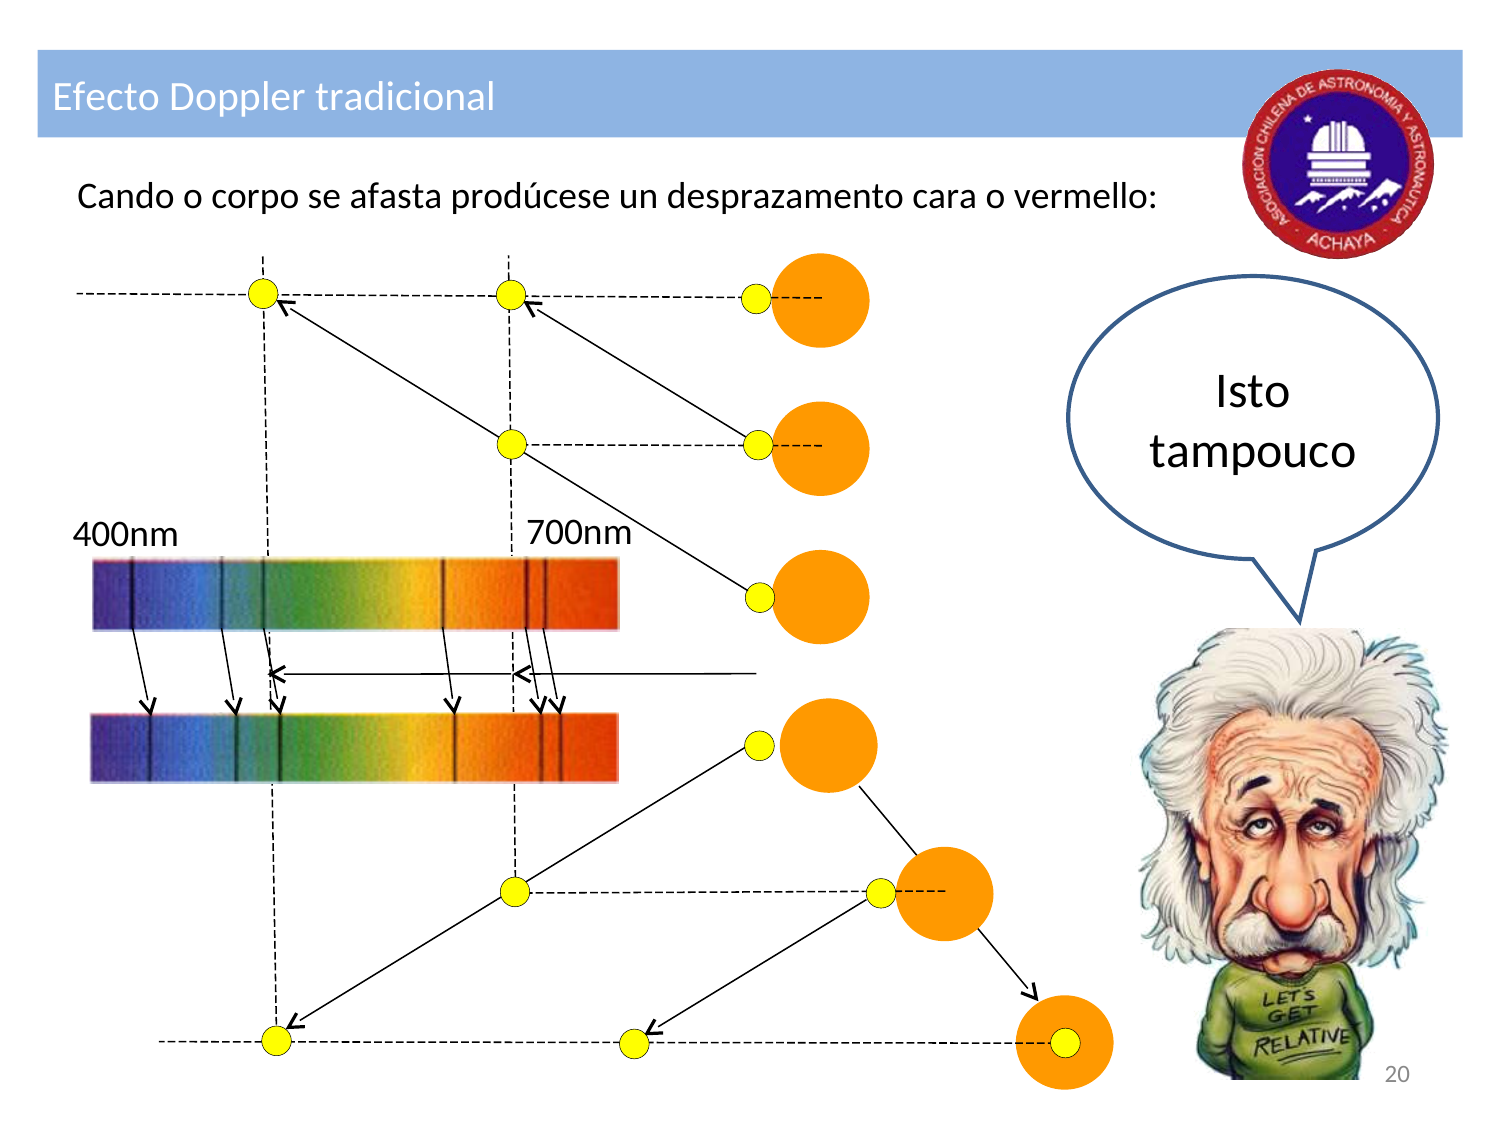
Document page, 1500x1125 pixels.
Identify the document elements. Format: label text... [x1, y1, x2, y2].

text_box [743, 403, 868, 494]
picture [1240, 67, 1436, 260]
text_box [261, 1025, 292, 1056]
text_box [497, 429, 527, 460]
text_box 400nm [57, 500, 195, 562]
text_box Isto tampouco [1068, 276, 1438, 621]
text_box [1017, 997, 1112, 1088]
picture [89, 712, 619, 784]
text_box Cando o corpo se afasta prodúcese un desprazamento cara o vermello: [62, 163, 1175, 224]
text_box [619, 1029, 650, 1059]
text_box [773, 255, 868, 346]
picture [1130, 628, 1471, 1080]
text_box [500, 877, 530, 907]
text_box [866, 878, 896, 909]
text_box Efecto Doppler tradicional [37, 49, 1463, 138]
text_box [781, 700, 876, 791]
text_box [744, 730, 775, 761]
text_box 700nm [511, 499, 648, 560]
text_box [248, 278, 278, 309]
text_box <número> [1074, 1042, 1426, 1103]
text_box [496, 280, 526, 310]
text_box [897, 848, 992, 940]
picture [92, 556, 620, 632]
text_box [745, 552, 868, 643]
text_box [741, 284, 772, 314]
